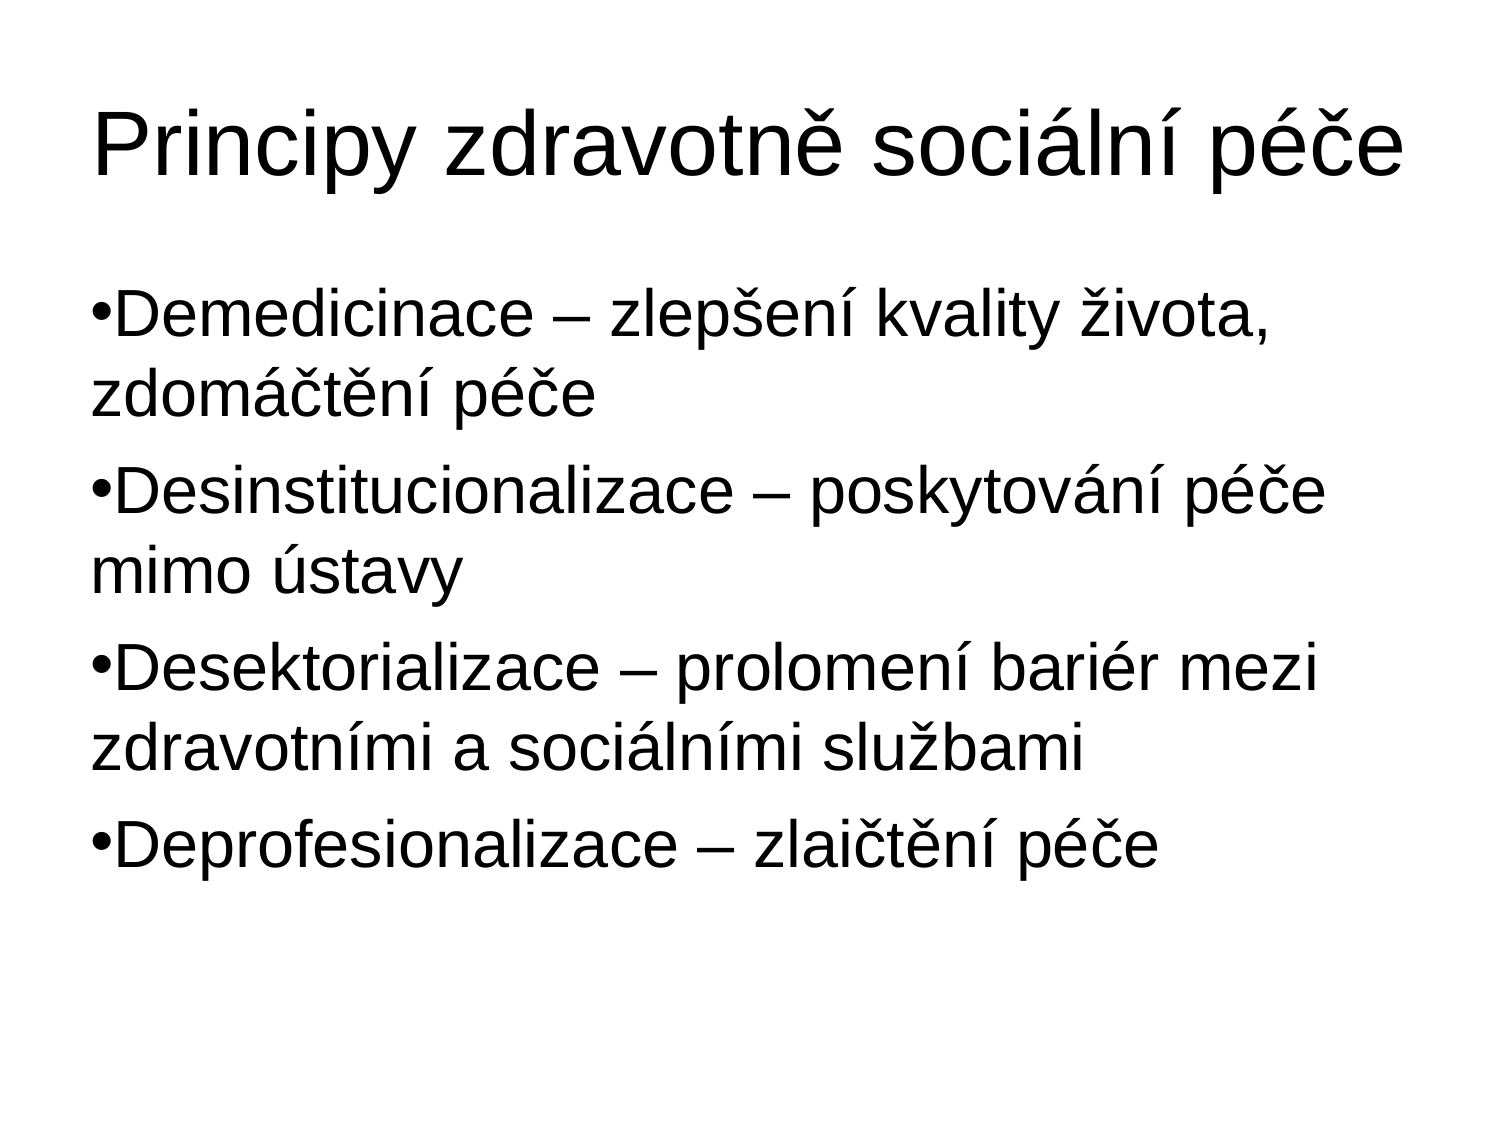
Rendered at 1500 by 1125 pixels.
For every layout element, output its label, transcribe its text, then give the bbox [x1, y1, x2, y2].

list Demedicinace – zlepšení kvality života, zdomáčtění péče Desinstitucionalizace – poskytování péče mimo ústavy Desektorializace – prolomení bariér mezi zdravotními a sociálními službami Deprofesionalizace – zlaičtění péče [75, 262, 1426, 1005]
title Principy zdravotně sociální péče [75, 45, 1426, 233]
